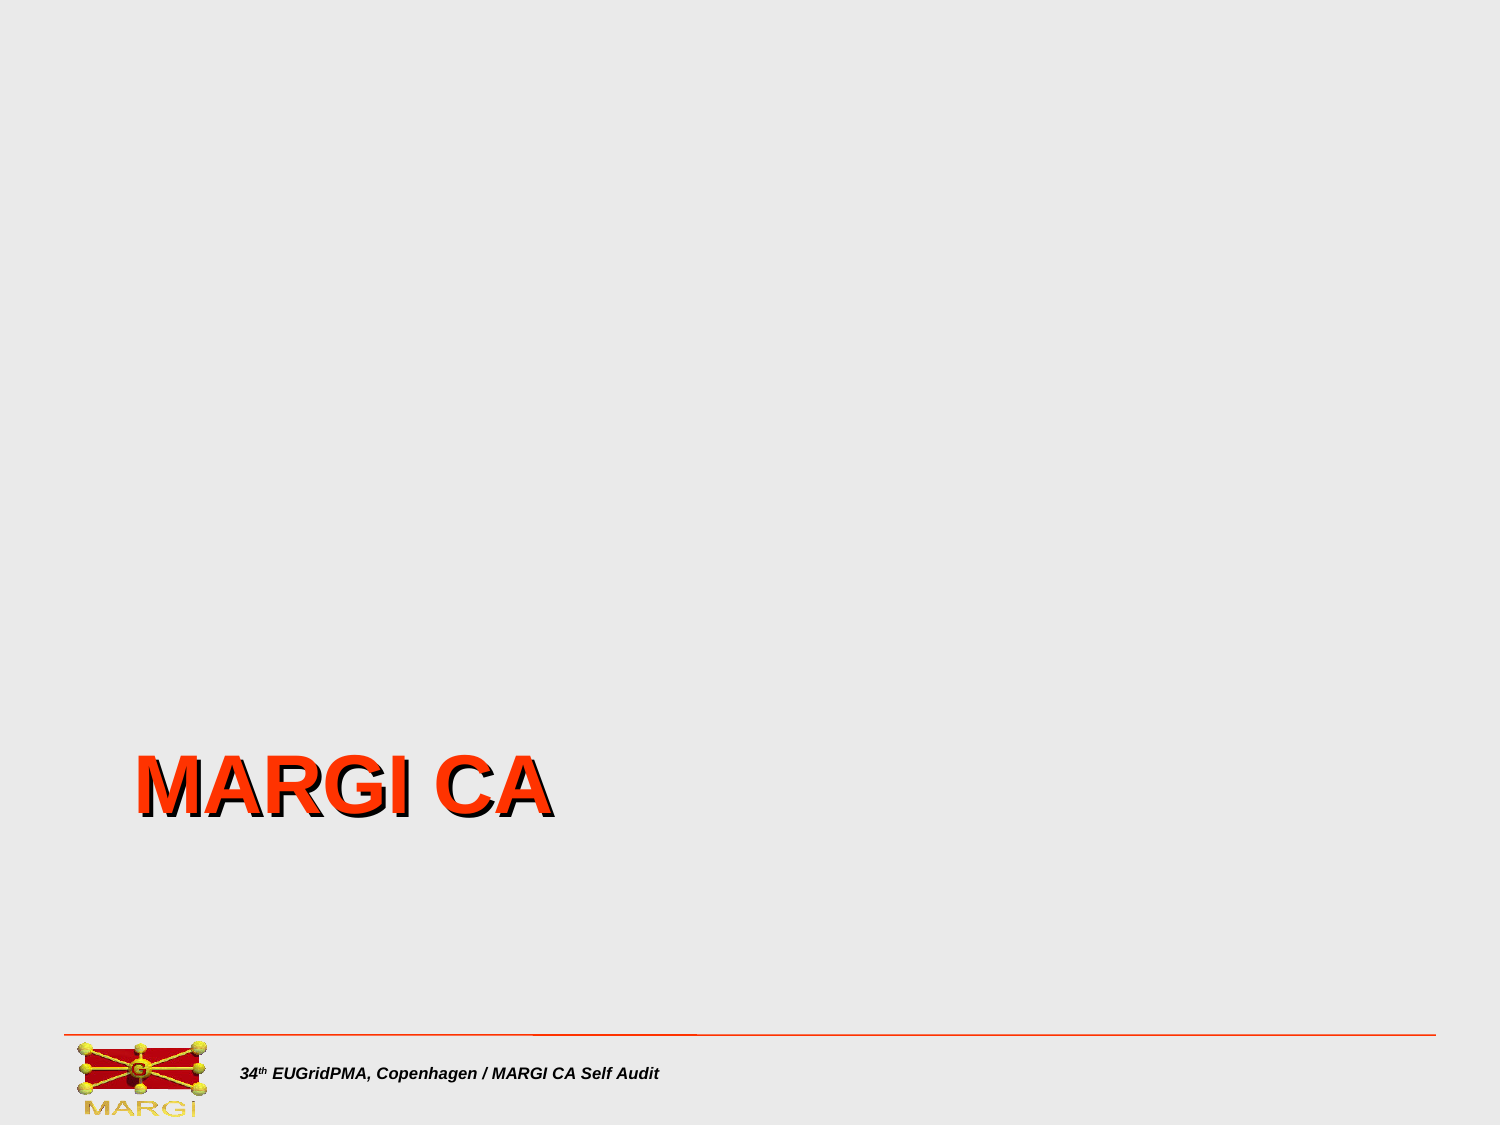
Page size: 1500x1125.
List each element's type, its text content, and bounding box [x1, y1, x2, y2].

picture [67, 1033, 219, 1123]
text_box MARGI CA [118, 722, 1394, 947]
